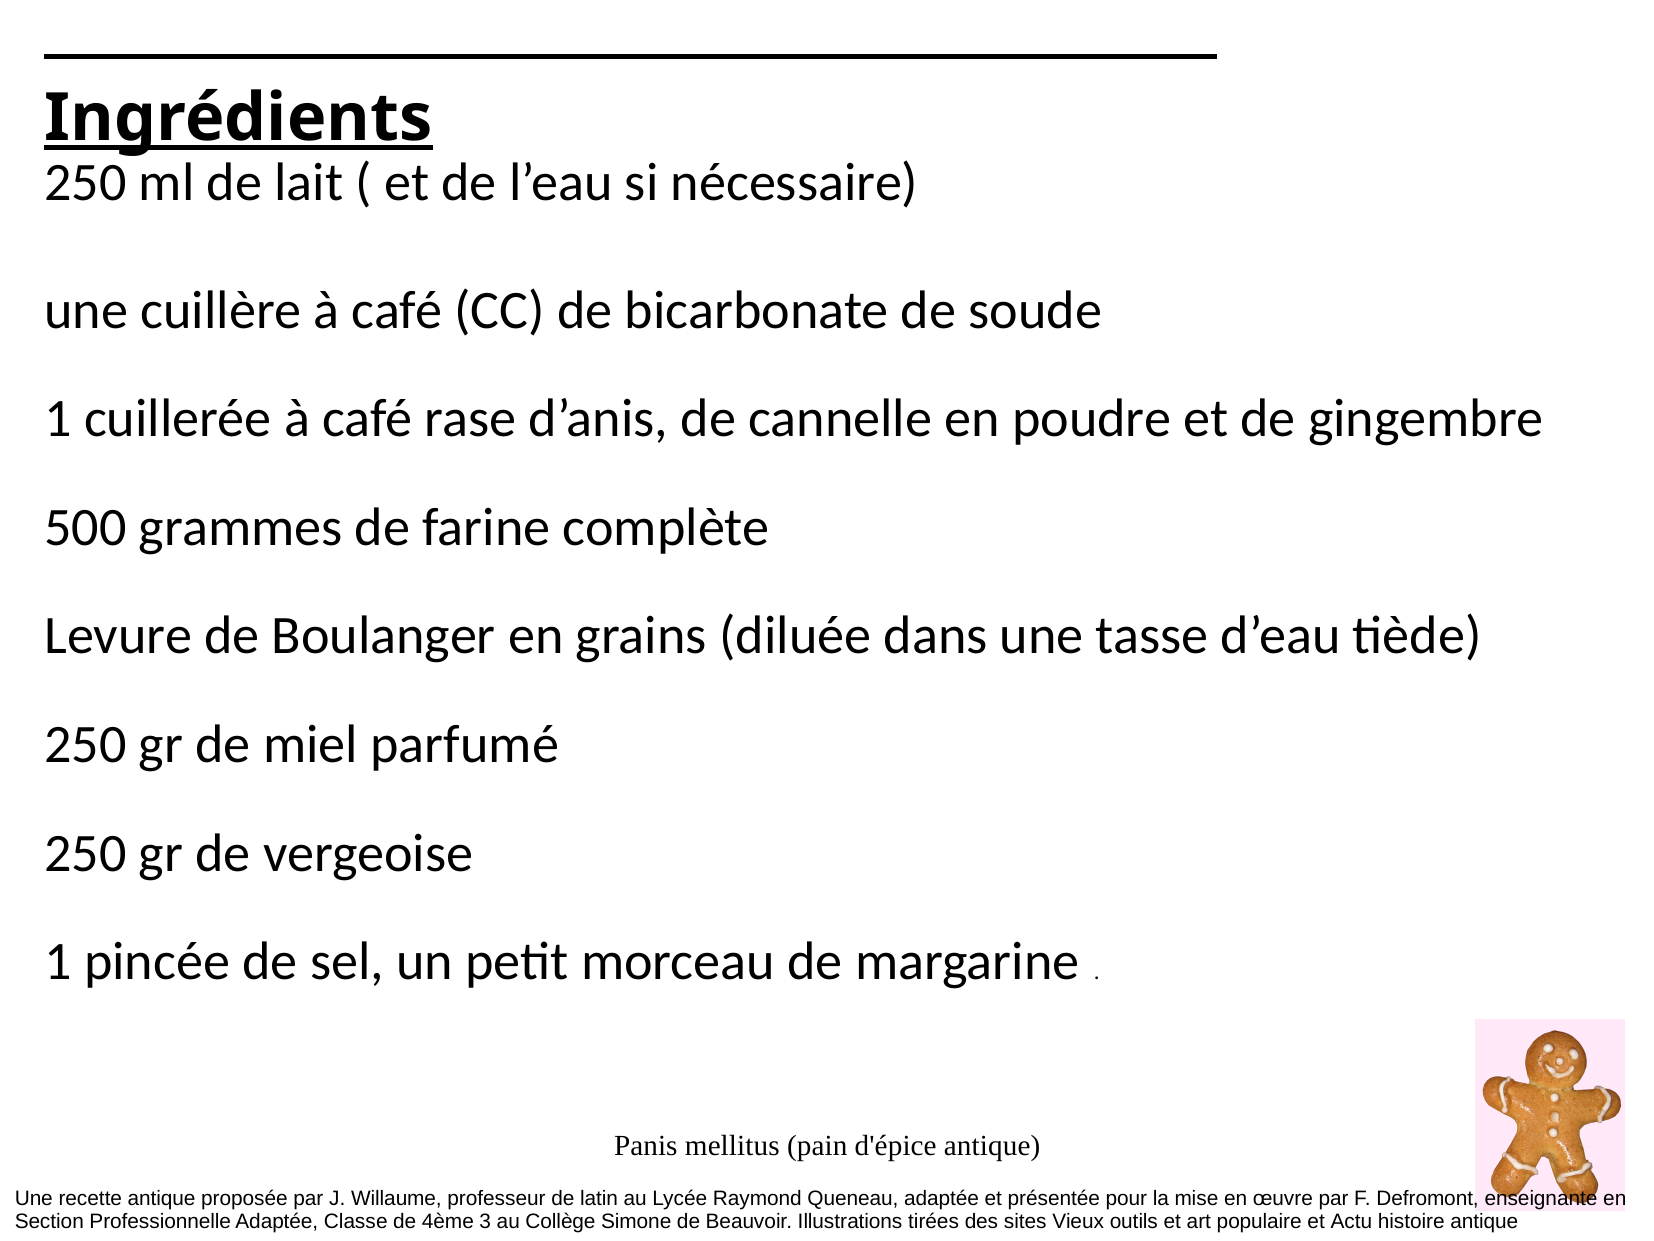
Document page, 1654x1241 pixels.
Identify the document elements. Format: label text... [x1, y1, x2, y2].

picture [1475, 1019, 1625, 1179]
text_box Une recette antique proposée par J. Willaume, professeur de latin au Lycée Raymond Queneau, adaptée et présentée pour la mise en œuvre par F. Defromont, enseignante en Section Professionnelle Adaptée, Classe de 4ème 3 au Collège Simone de Beauvoir. Illustrations tirées des sites Vieux outils et art populaire et Actu histoire antique [0, 1179, 1644, 1241]
text_box Ingrédients 250 ml de lait ( et de l’eau si nécessaire) une cuillère à café (CC) de bicarbonate de soude 1 cuillerée à café rase d’anis, de cannelle en poudre et de gingembre 500 grammes de farine complète Levure de Boulanger en grains (diluée dans une tasse d’eau tiède) 250 gr de miel parfumé 250 gr de vergeoise 1 pincée de sel, un petit morceau de margarine . [29, 0, 1625, 1129]
